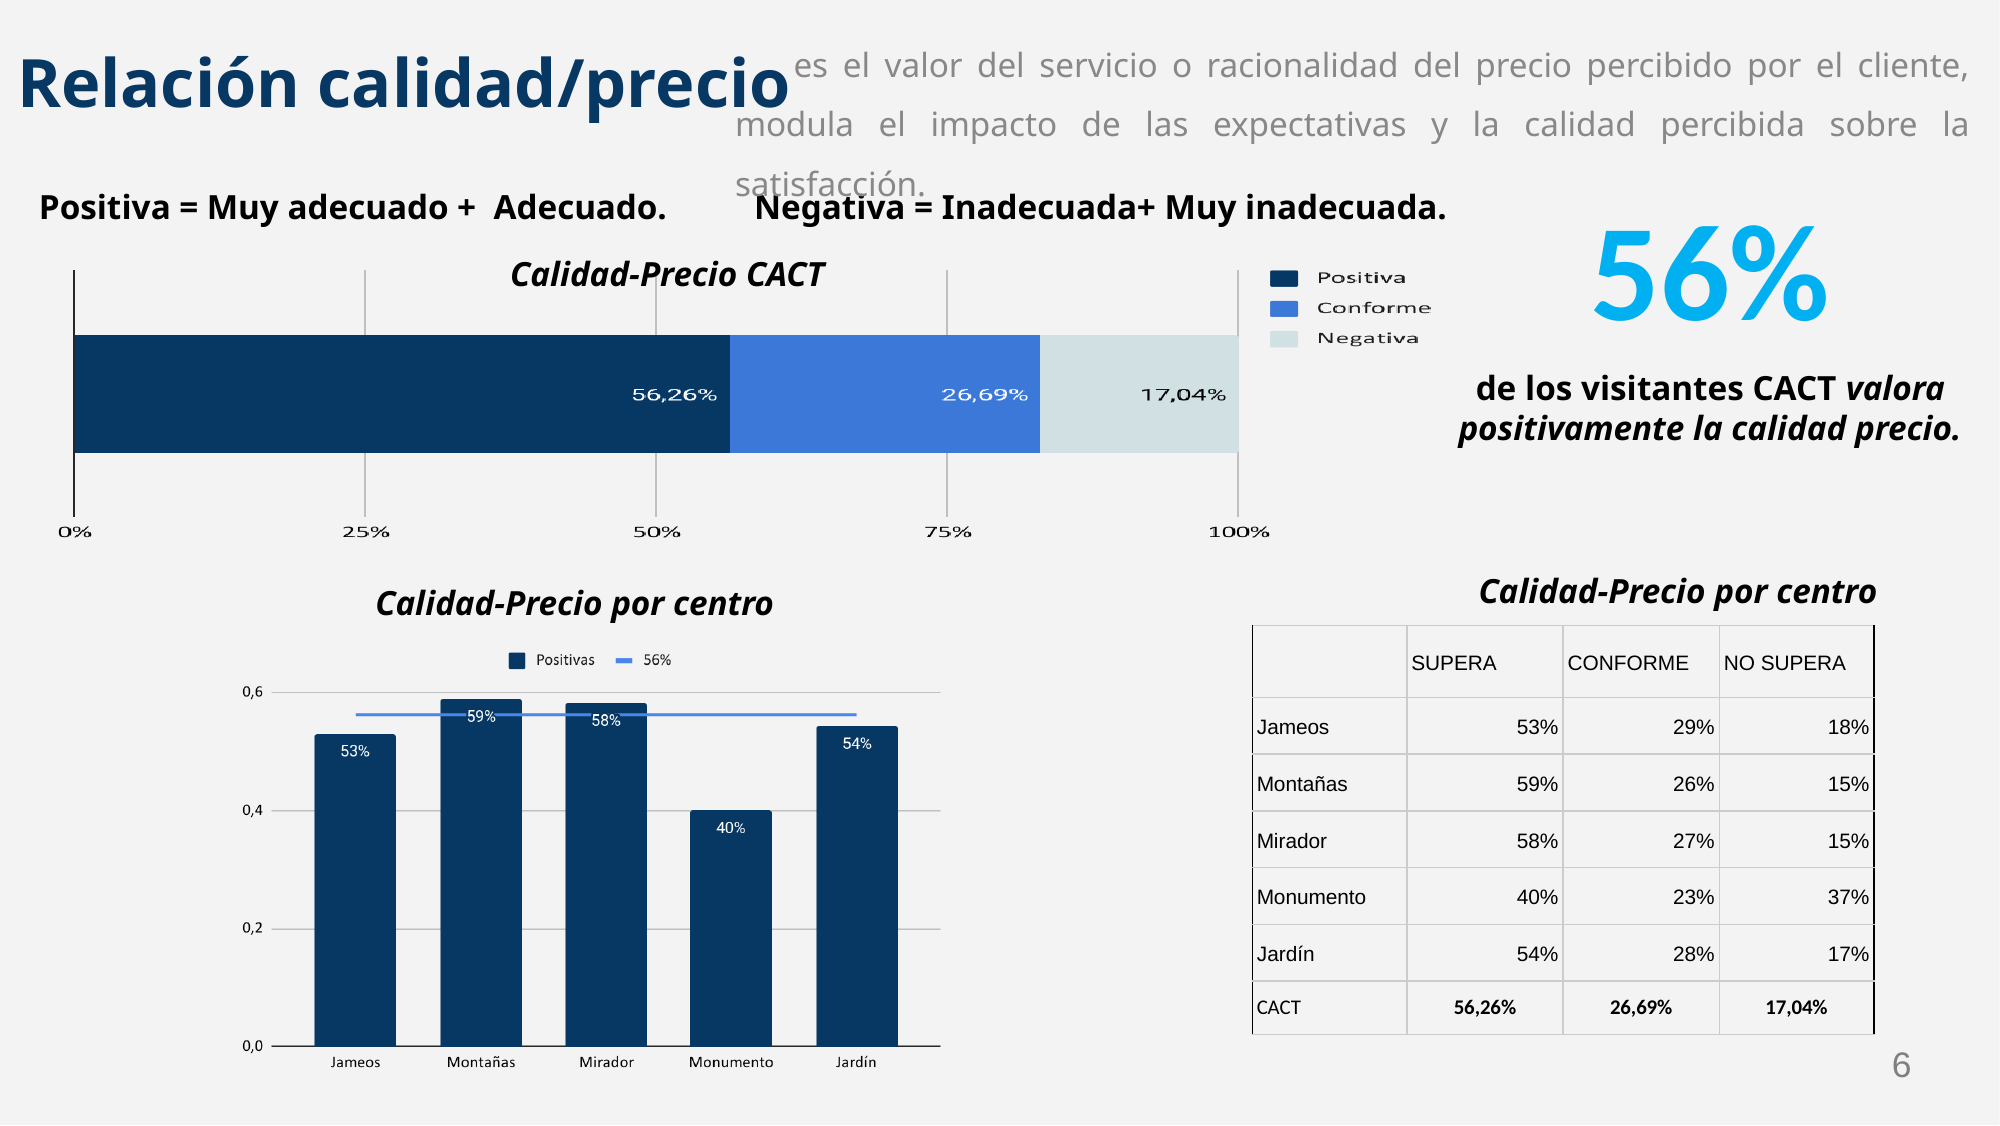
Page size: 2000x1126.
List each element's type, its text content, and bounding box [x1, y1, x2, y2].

table_cell 37% [1720, 868, 1873, 924]
table_header NO SUPERA [1720, 626, 1873, 697]
text_box 56% [1558, 271, 1863, 358]
table_cell 17% [1720, 925, 1873, 980]
text_box de los visitantes CACT valora positivamente la calidad precio. [1421, 360, 2000, 575]
table_cell 58% [1408, 812, 1562, 867]
table_cell 28% [1564, 925, 1719, 980]
table_cell 59% [1408, 755, 1562, 810]
text_box es el valor del servicio o racionalidad del precio percibido por el cliente, modula el impacto de las expectativas y la calidad percibida sobre la satisfacción. [706, 23, 2000, 271]
table_header CONFORME [1564, 626, 1719, 697]
text_box Positiva = Muy adecuado + Adecuado. Negativa = Inadecuada+ Muy inadecuada. [38, 164, 706, 248]
table_cell 15% [1720, 812, 1873, 867]
table_cell 26,69% [1564, 982, 1719, 1034]
table_cell 27% [1564, 812, 1719, 867]
table_cell 15% [1720, 755, 1873, 810]
table_cell 23% [1564, 868, 1719, 924]
table_cell 26% [1564, 755, 1719, 810]
table_cell 40% [1408, 868, 1562, 924]
table_cell Jameos [1253, 698, 1406, 753]
table_cell 17,04% [1720, 982, 1873, 1034]
table_cell Montañas [1253, 755, 1406, 810]
text_box Calidad-Precio por centro [346, 574, 804, 629]
table_cell Mirador [1253, 812, 1406, 867]
table_cell 54% [1408, 925, 1562, 980]
table_cell 18% [1720, 698, 1873, 753]
table_cell 56,26% [1408, 982, 1562, 1034]
slide_number <number> [1462, 1033, 1930, 1094]
table_header [1253, 626, 1406, 697]
text_box Relación calidad/precio [0, 0, 1874, 121]
table_cell 53% [1408, 698, 1562, 753]
picture [50, 255, 1458, 556]
text_box 56% [1681, 274, 1710, 307]
table_cell 29% [1564, 698, 1719, 753]
table_cell Monumento [1253, 868, 1406, 924]
table_cell Jardín [1253, 925, 1406, 980]
text_box Calidad-Precio CACT [438, 246, 896, 302]
table_header SUPERA [1408, 626, 1562, 697]
picture [215, 629, 964, 1094]
text_box Calidad-Precio por centro [1449, 562, 1907, 619]
table_cell CACT [1253, 982, 1406, 1034]
